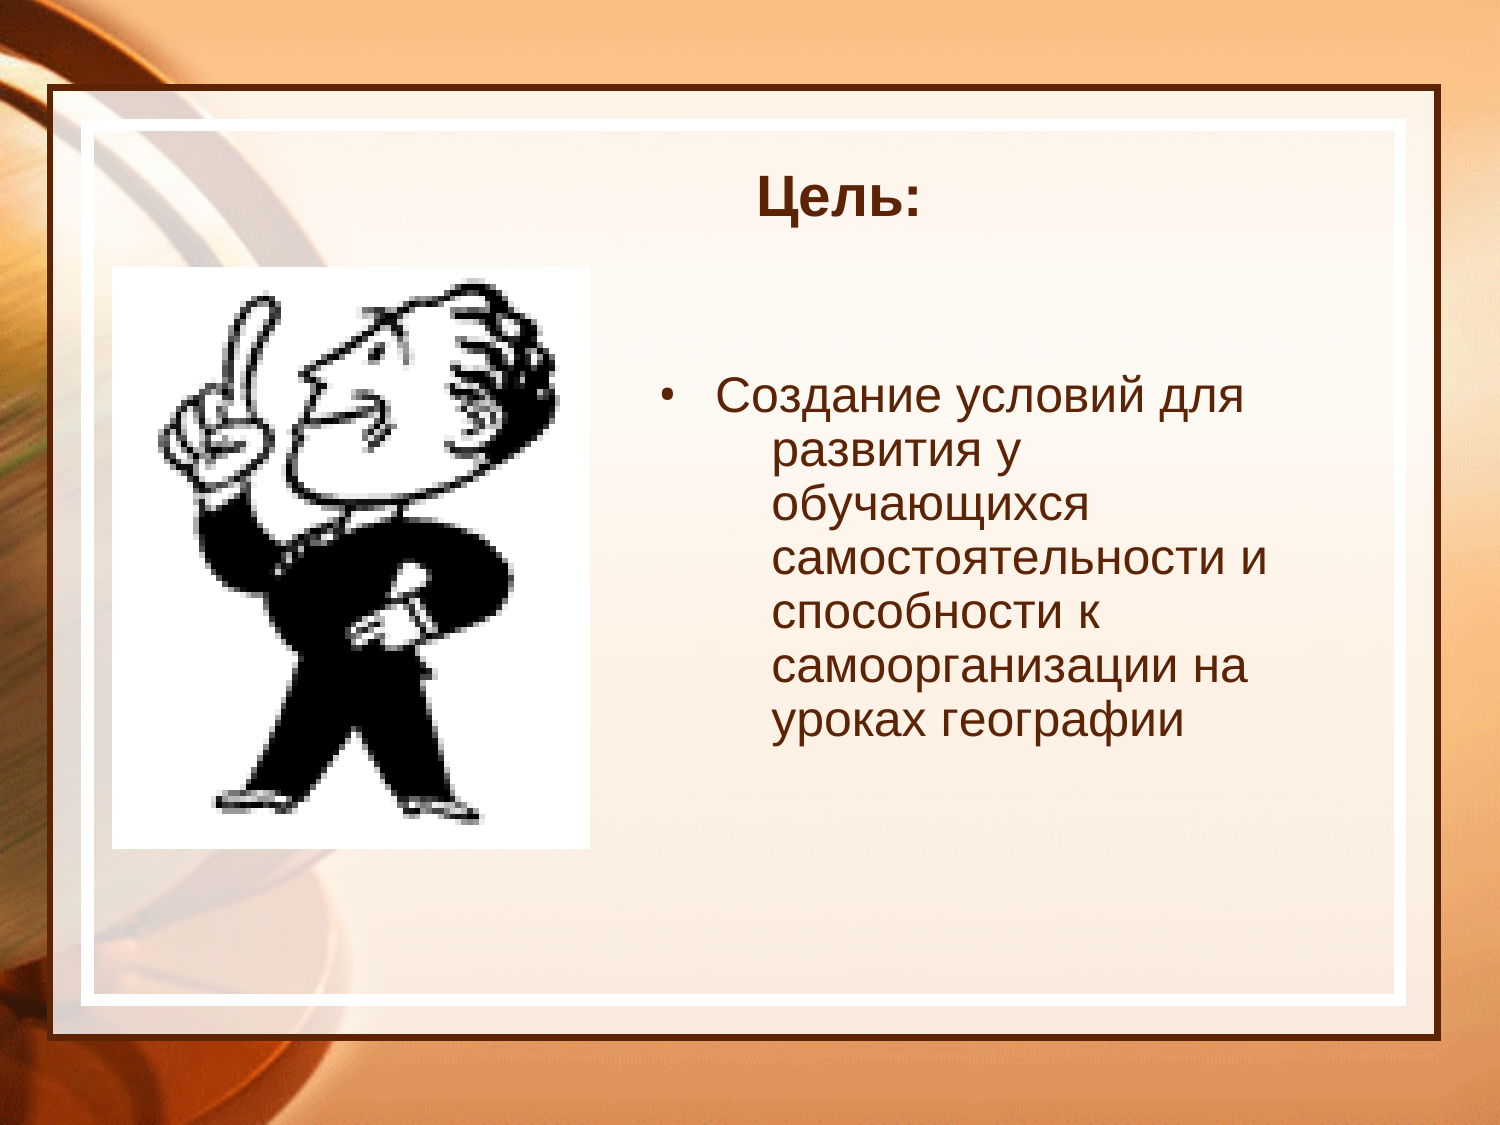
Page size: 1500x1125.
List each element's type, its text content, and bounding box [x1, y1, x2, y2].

picture [112, 267, 590, 849]
list Создание условий для развития у обучающихся самостоятельности и способности к самоорганизации на уроках географии [643, 361, 1350, 858]
title Цель: [312, 137, 1351, 250]
